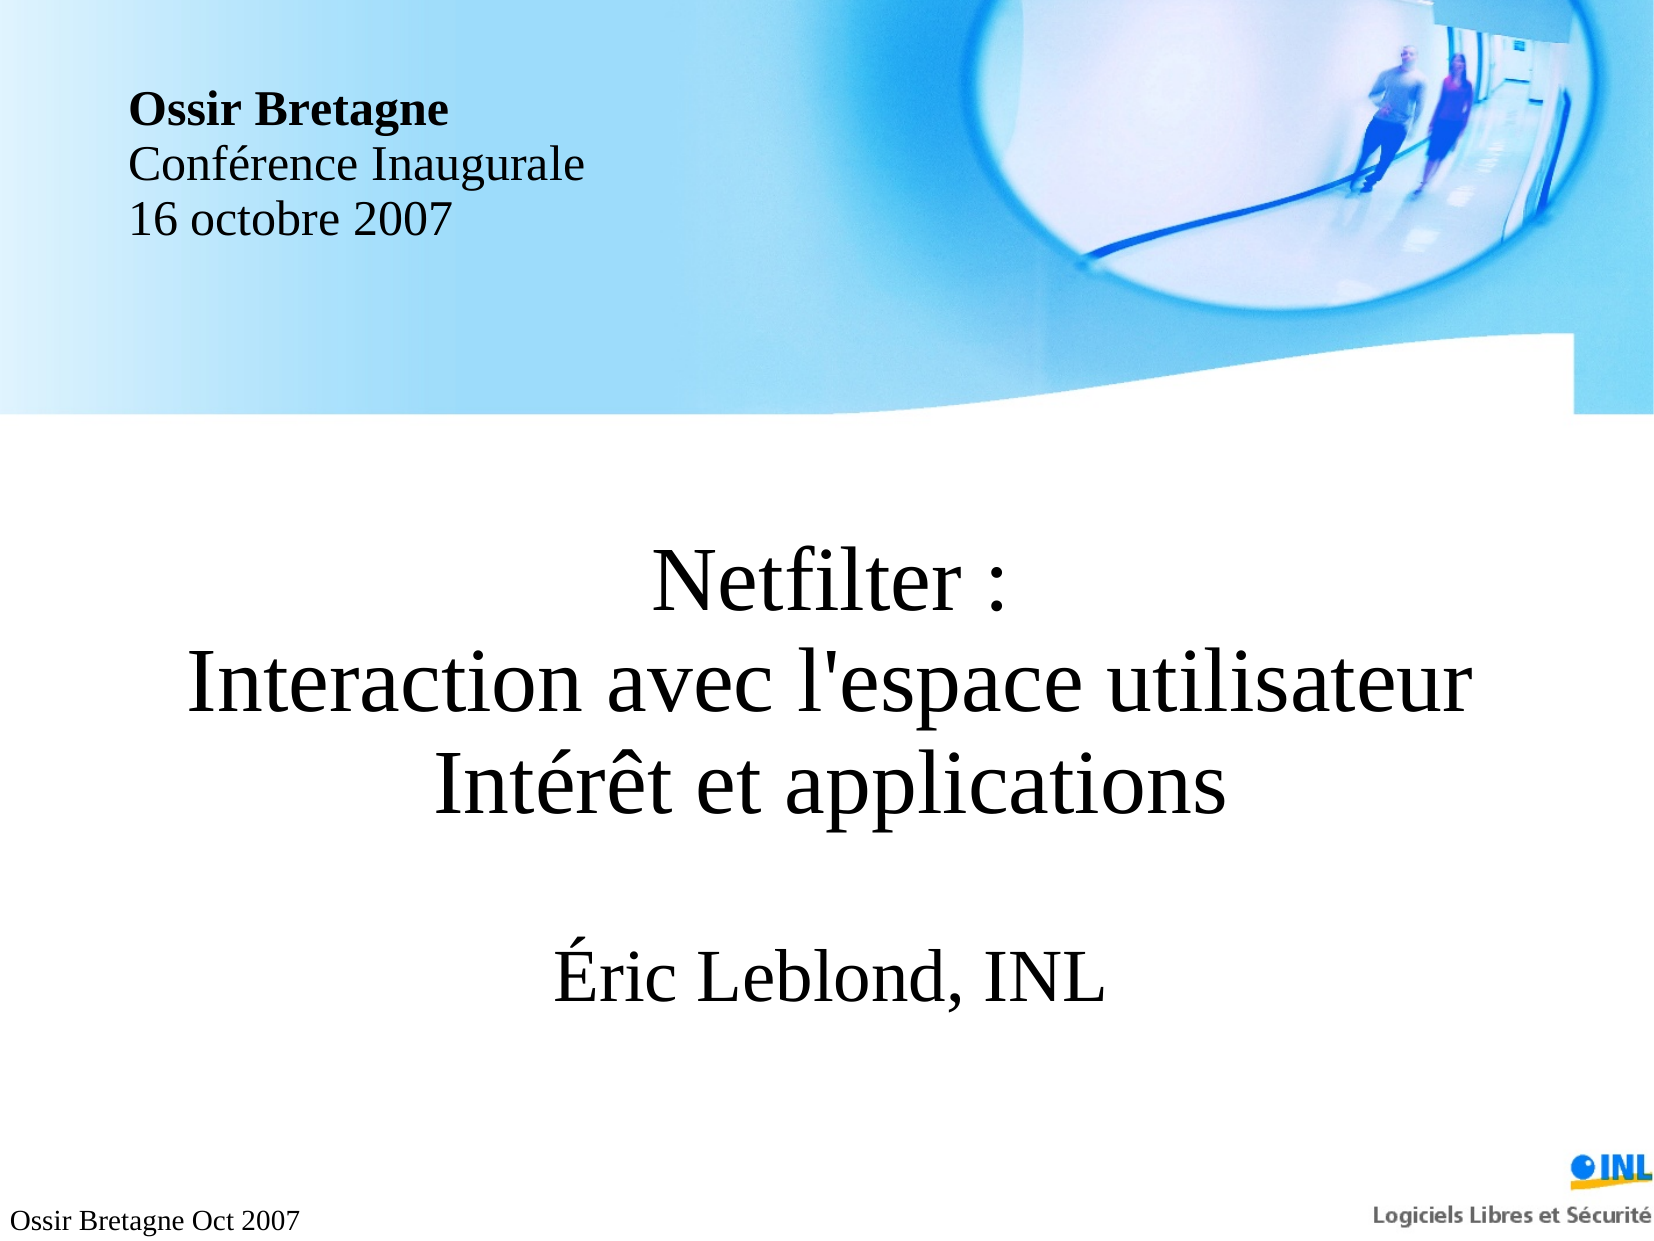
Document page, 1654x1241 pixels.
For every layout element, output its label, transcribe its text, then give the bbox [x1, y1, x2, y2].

picture [0, 0, 1654, 1241]
text_box Ossir Bretagne Conférence Inaugurale 16 octobre 2007 [128, 80, 714, 267]
title Netfilter : Interaction avec l'espace utilisateur Intérêt et applications Éric Leblond, INL [116, 461, 1547, 1085]
